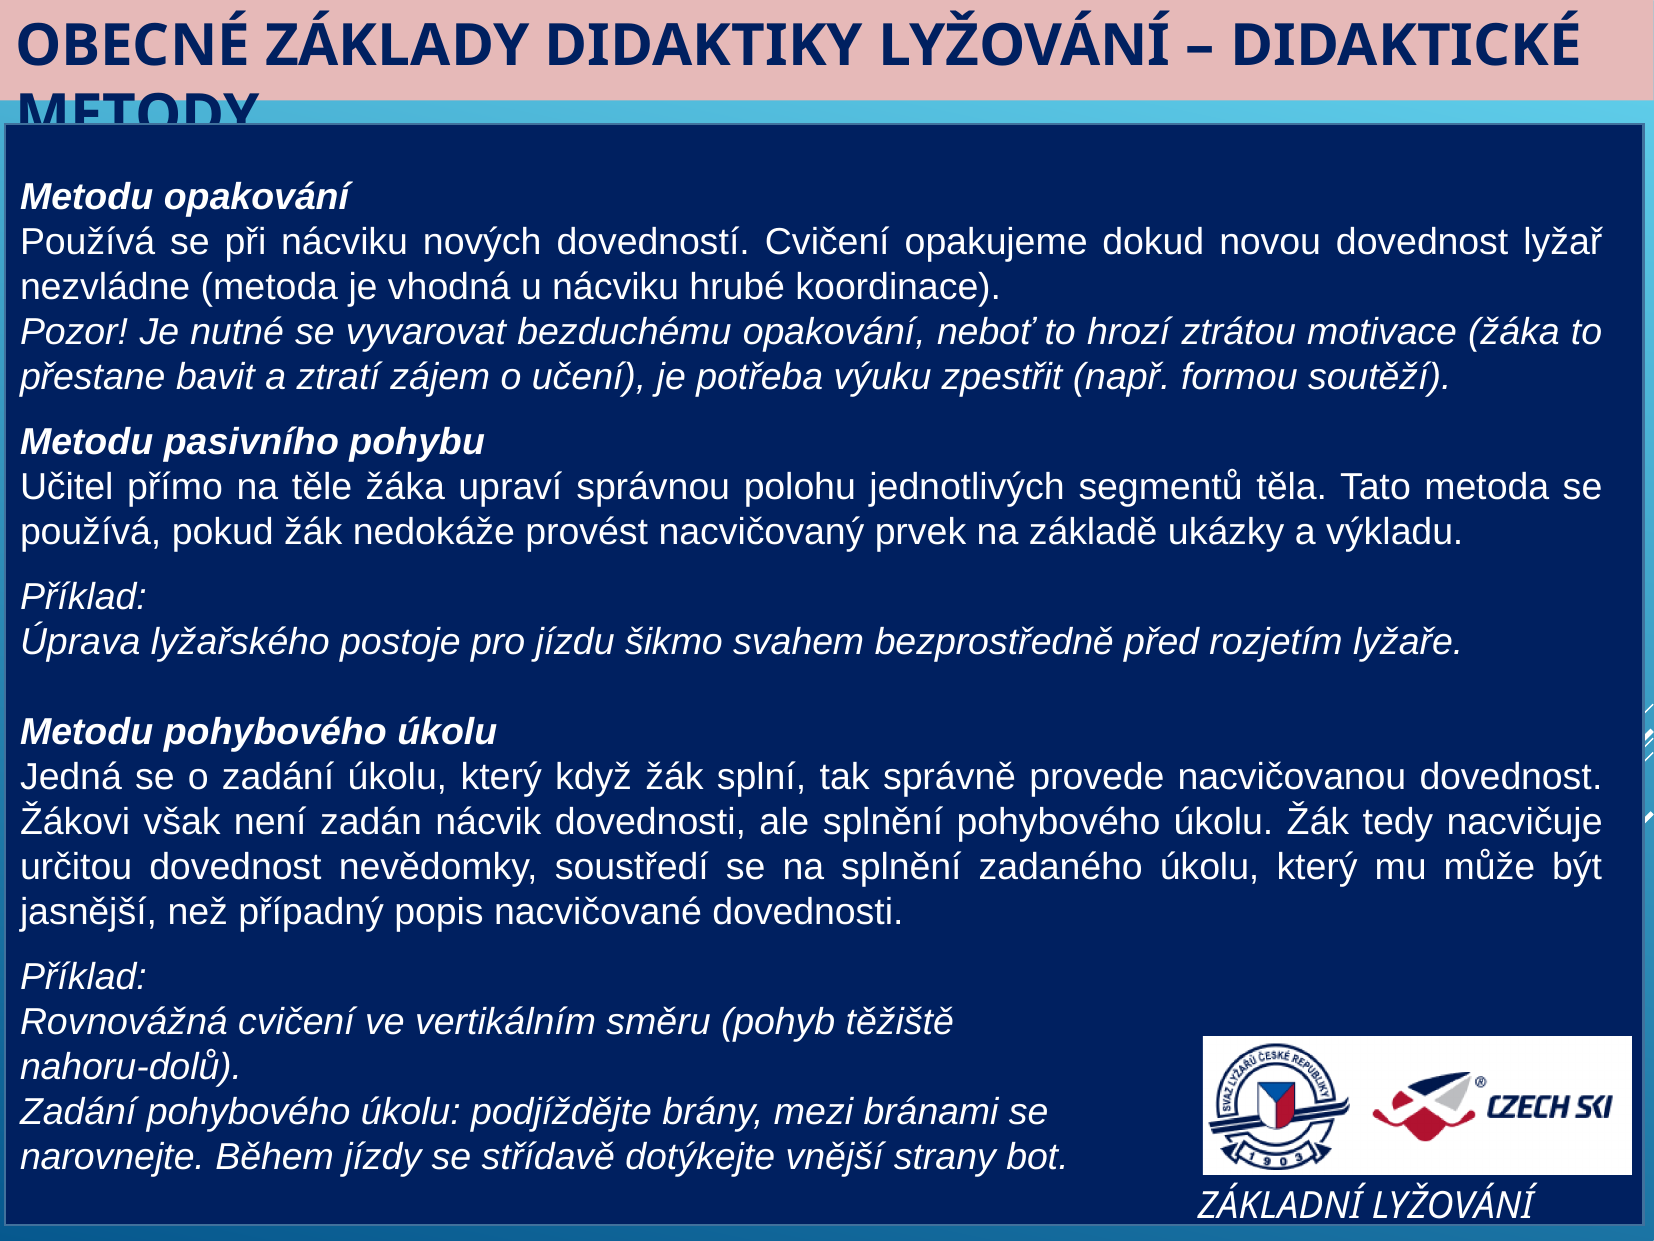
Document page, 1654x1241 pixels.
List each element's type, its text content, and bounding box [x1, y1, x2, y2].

picture [1202, 1036, 1632, 1173]
text_box ZÁKLADNÍ LYŽOVÁNÍ [1182, 1173, 1644, 1235]
title Obecné základy didaktiky lyžování – didaktické metody [0, 0, 1654, 101]
text_box Metodu opakování Používá se při nácviku nových dovedností. Cvičení opakujeme dokud novou dovednost lyžař nezvládne (metoda je vhodná u nácviku hrubé koordinace). Pozor! Je nutné se vyvarovat bezduchému opakování, neboť to hrozí ztrátou motivace (žáka to přestane bavit a ztratí zájem o učení), je potřeba výuku zpestřit (např. formou soutěží). Metodu pasivního pohybu Učitel přímo na těle žáka upraví správnou polohu jednotlivých segmentů těla. Tato metoda se používá, pokud žák nedokáže provést nacvičovaný prvek na základě ukázky a výkladu. Příklad: Úprava lyžařského postoje pro jízdu šikmo svahem bezprostředně před rozjetím lyžaře. Metodu pohybového úkolu Jedná se o zadání úkolu, který když žák splní, tak správně provede nacvičovanou dovednost. Žákovi však není zadán nácvik dovednosti, ale splnění pohybového úkolu. Žák tedy nacvičuje určitou dovednost nevědomky, soustředí se na splnění zadaného úkolu, který mu může být jasnější, než případný popis nacvičované dovednosti. Příklad: Rovnovážná cvičení ve vertikálním směru (pohyb těžiště nahoru-dolů). Zadání pohybového úkolu: podjíždějte brány, mezi bránami se narovnejte. Během jízdy se střídavě dotýkejte vnější strany bot. [5, 124, 1644, 1225]
